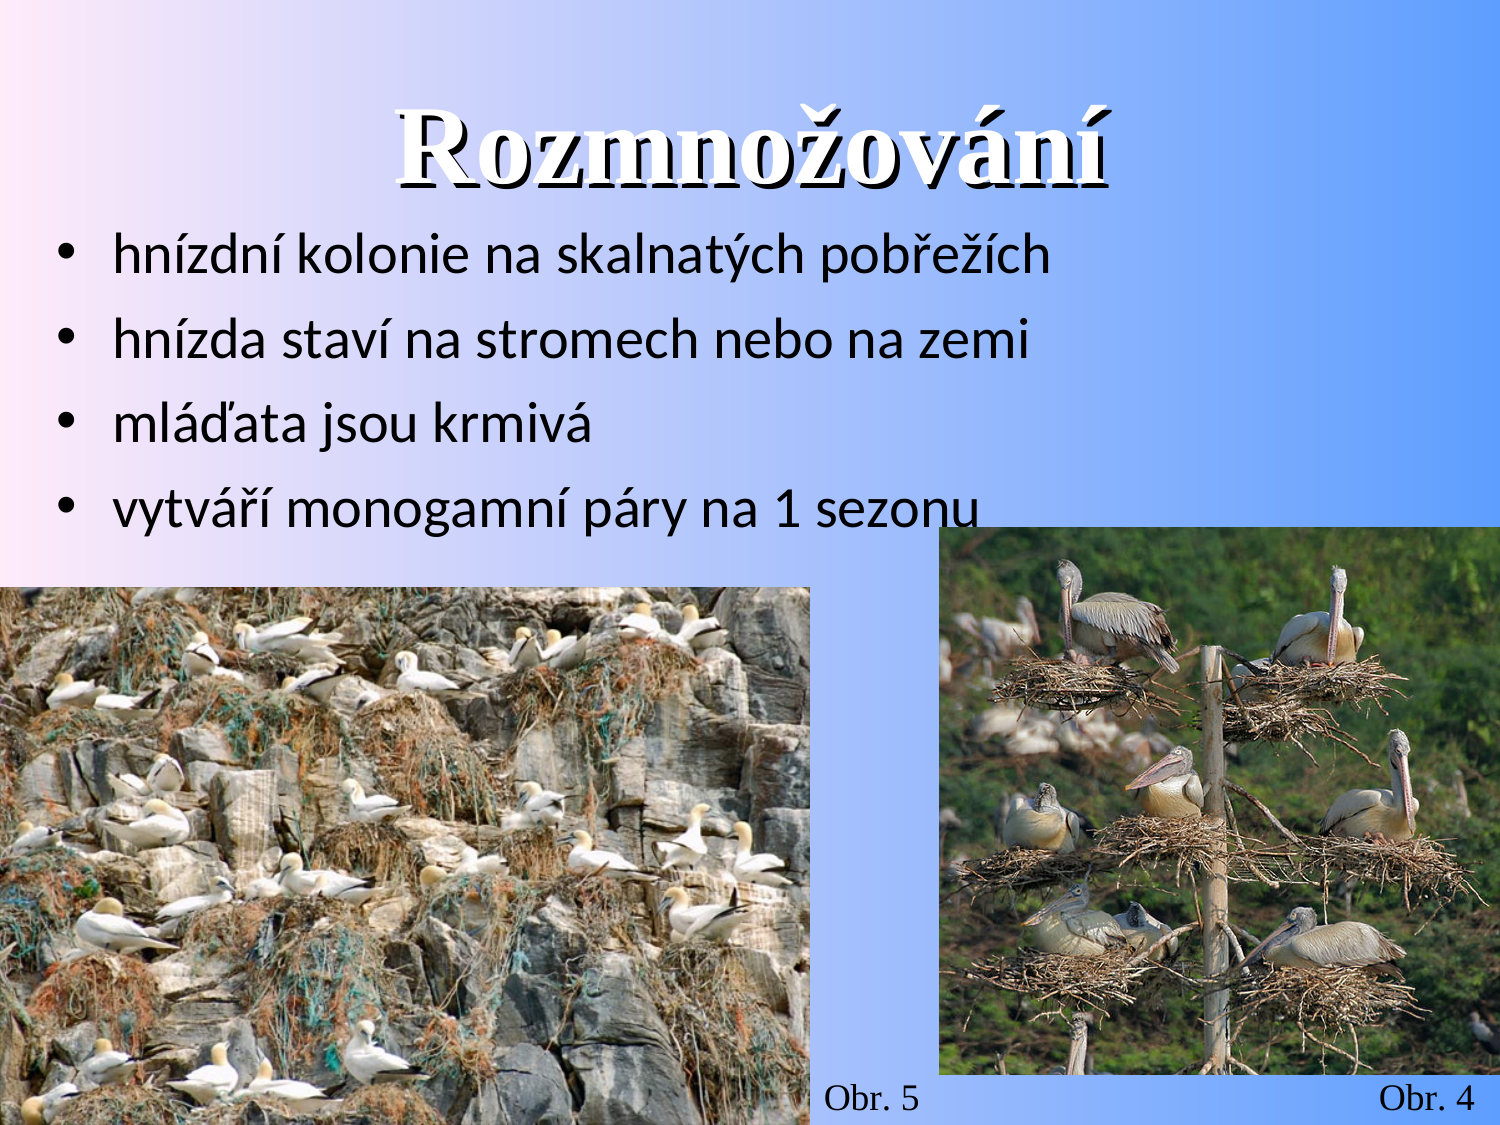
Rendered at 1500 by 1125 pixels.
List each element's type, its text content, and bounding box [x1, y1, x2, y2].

title Rozmnožování [75, 45, 1426, 233]
picture [0, 587, 810, 1125]
text_box Obr. 4 [1364, 1064, 1500, 1125]
text_box Obr. 5 [809, 1064, 963, 1125]
list hnízdní kolonie na skalnatých pobřežích hnízda staví na stromech nebo na zemi mláďata jsou krmivá vytváří monogamní páry na 1 sezonu [41, 208, 1392, 951]
picture [939, 527, 1500, 1075]
